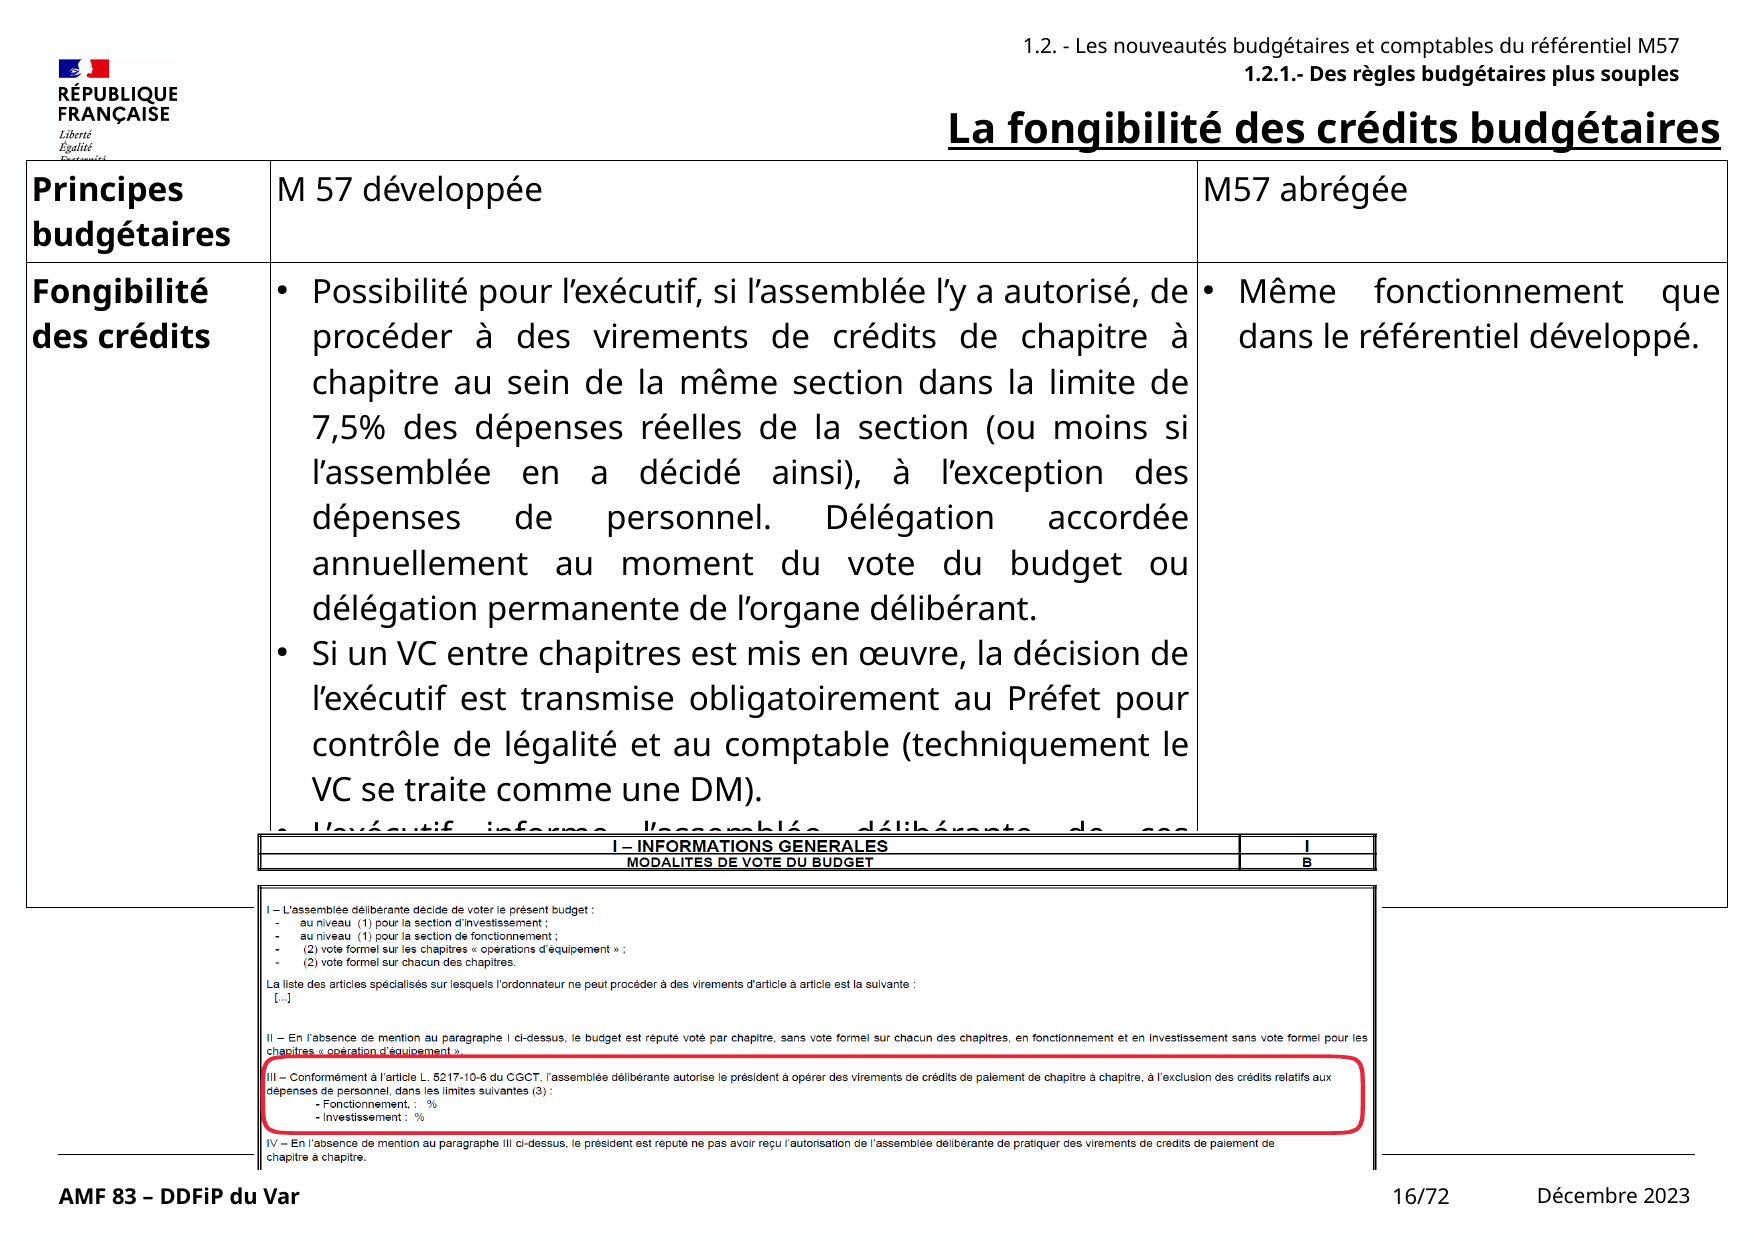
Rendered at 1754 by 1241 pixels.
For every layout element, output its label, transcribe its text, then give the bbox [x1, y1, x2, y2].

table_header M57 abrégée [1198, 161, 1727, 262]
text_box La fongibilité des crédits budgétaires [933, 91, 1725, 172]
table_cell Fongibilité des crédits [27, 263, 270, 907]
table_header M 57 développée [271, 161, 1197, 262]
picture [254, 831, 1382, 1170]
table_cell Même fonctionnement que dans le référentiel développé. [1198, 263, 1727, 907]
table_cell Possibilité pour l’exécutif, si l’assemblée l’y a autorisé, de procéder à des virements de crédits de chapitre à chapitre au sein de la même section dans la limite de 7,5% des dépenses réelles de la section (ou moins si l’assemblée en a décidé ainsi), à l’exception des dépenses de personnel. Délégation accordée annuellement au moment du vote du budget ou délégation permanente de l’organe délibérant. Si un VC entre chapitres est mis en œuvre, la décision de l’exécutif est transmise obligatoirement au Préfet pour contrôle de légalité et au comptable (techniquement le VC se traite comme une DM). L’exécutif informe l’assemblée délibérante de ces mouvements de crédits lors de sa plus proche séance. [271, 263, 1197, 831]
text_box 1.2. - Les nouveautés budgétaires et comptables du référentiel M57 1.2.1.- Des règles budgétaires plus souples [225, 23, 1695, 136]
picture [58, 58, 178, 160]
table_header Principes budgétaires [27, 161, 270, 262]
